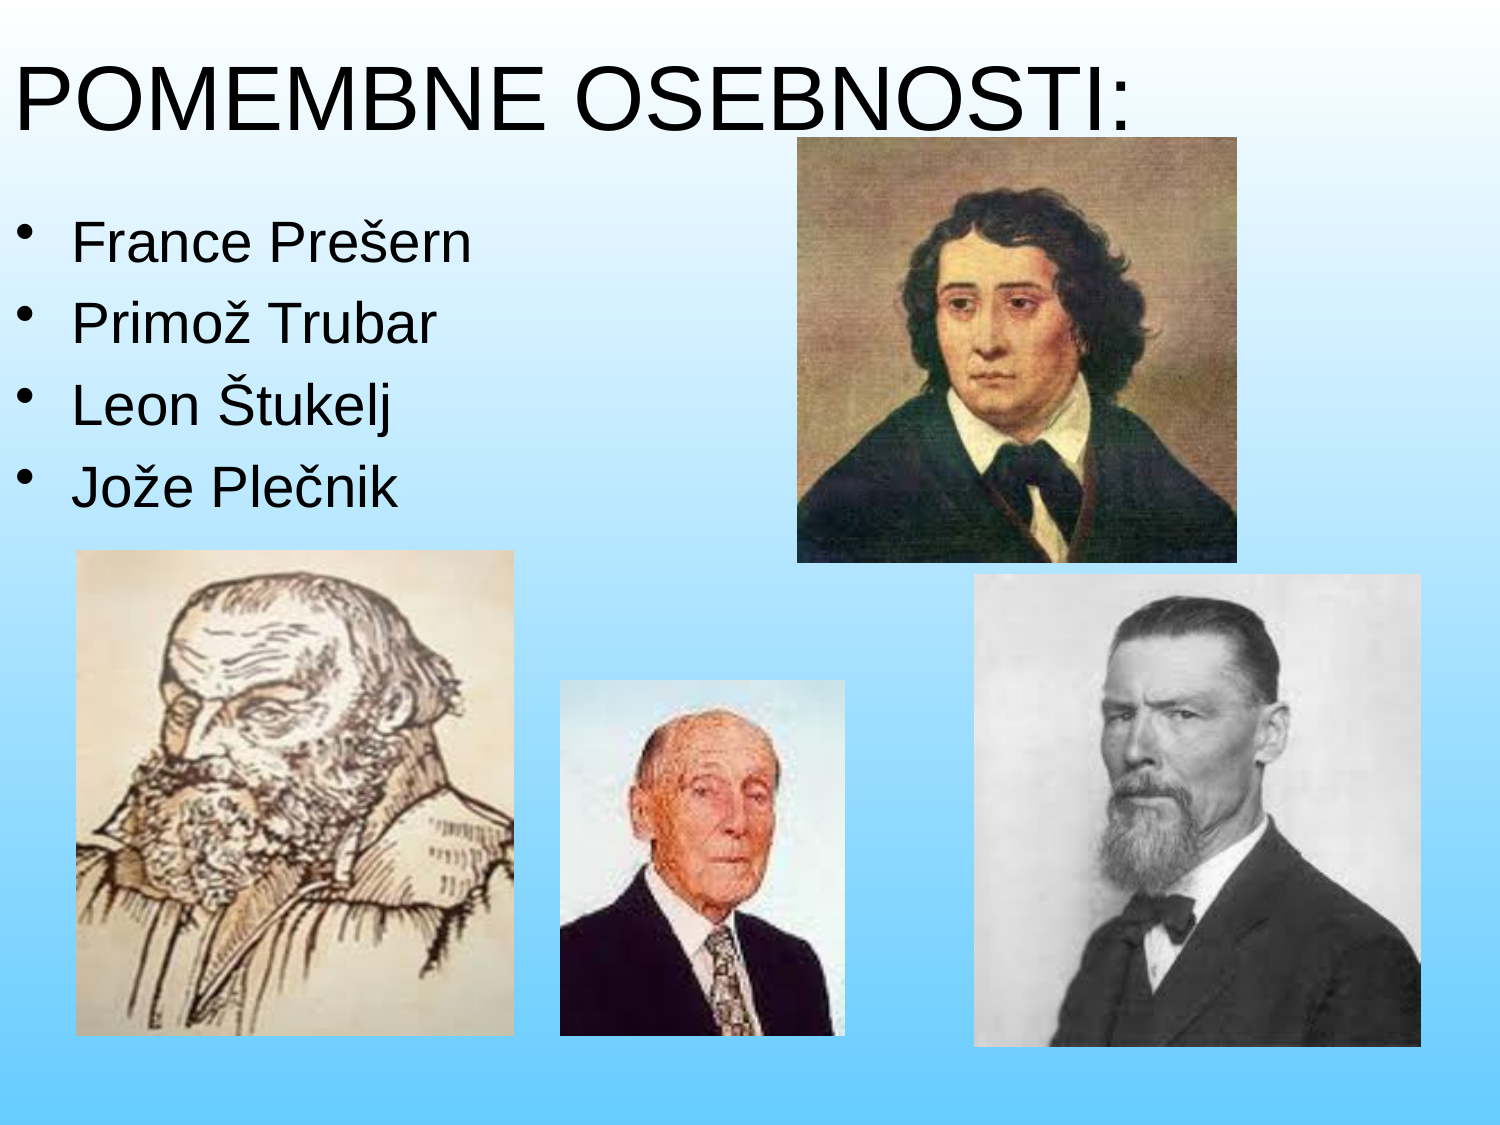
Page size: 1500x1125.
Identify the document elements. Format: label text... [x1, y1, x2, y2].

list France Prešern Primož Trubar Leon Štukelj Jože Plečnik [0, 196, 1350, 939]
title POMEMBNE OSEBNOSTI: [0, 0, 1250, 188]
picture [974, 574, 1421, 1047]
picture [797, 137, 1237, 563]
picture [560, 680, 845, 1036]
picture [76, 550, 514, 1036]
